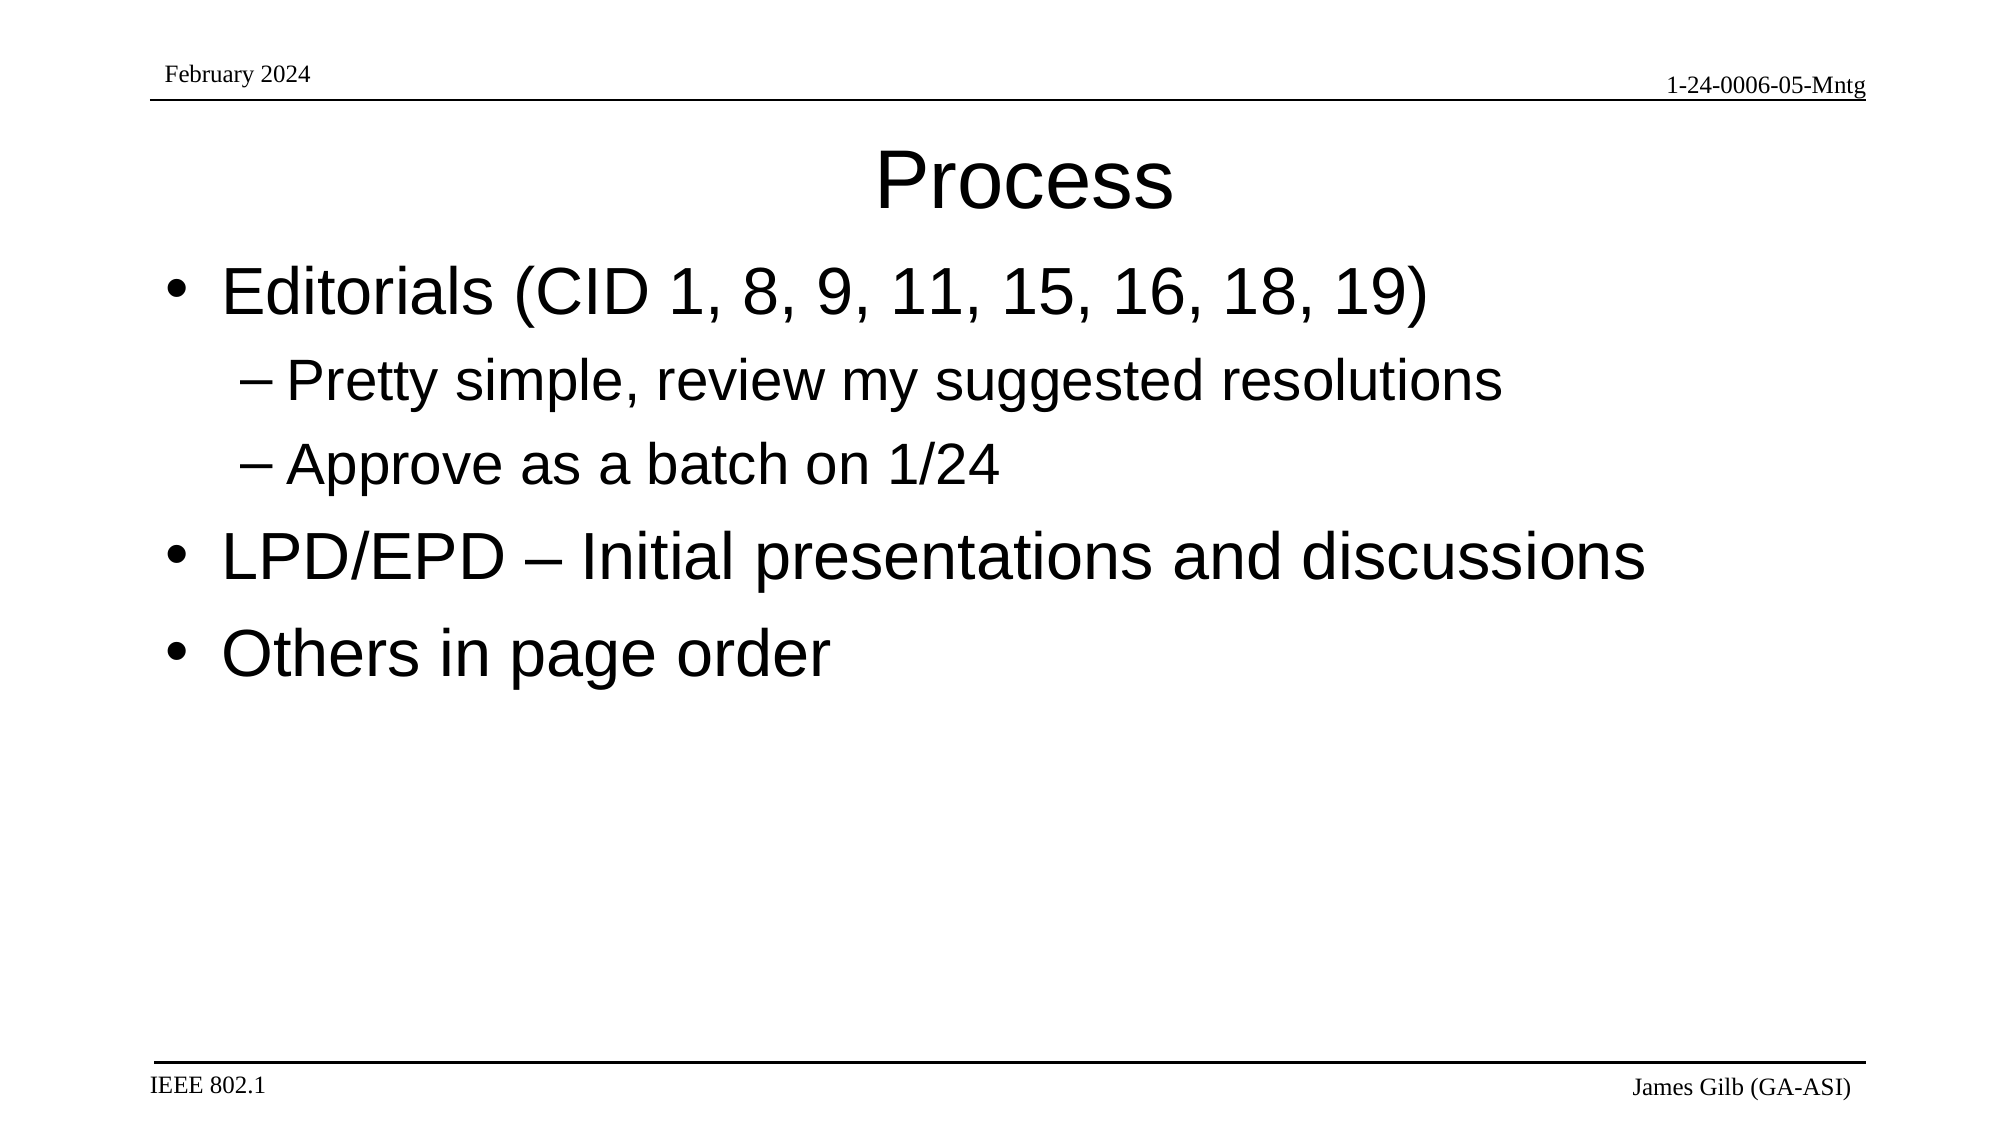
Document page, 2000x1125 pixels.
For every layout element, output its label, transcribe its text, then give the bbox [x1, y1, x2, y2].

list Editorials (CID 1, 8, 9, 11, 15, 16, 18, 19) Pretty simple, review my suggested resolutions Approve as a batch on 1/24 LPD/EPD – Initial presentations and discussions Others in page order [149, 239, 1900, 1051]
title Process [149, 112, 1900, 238]
